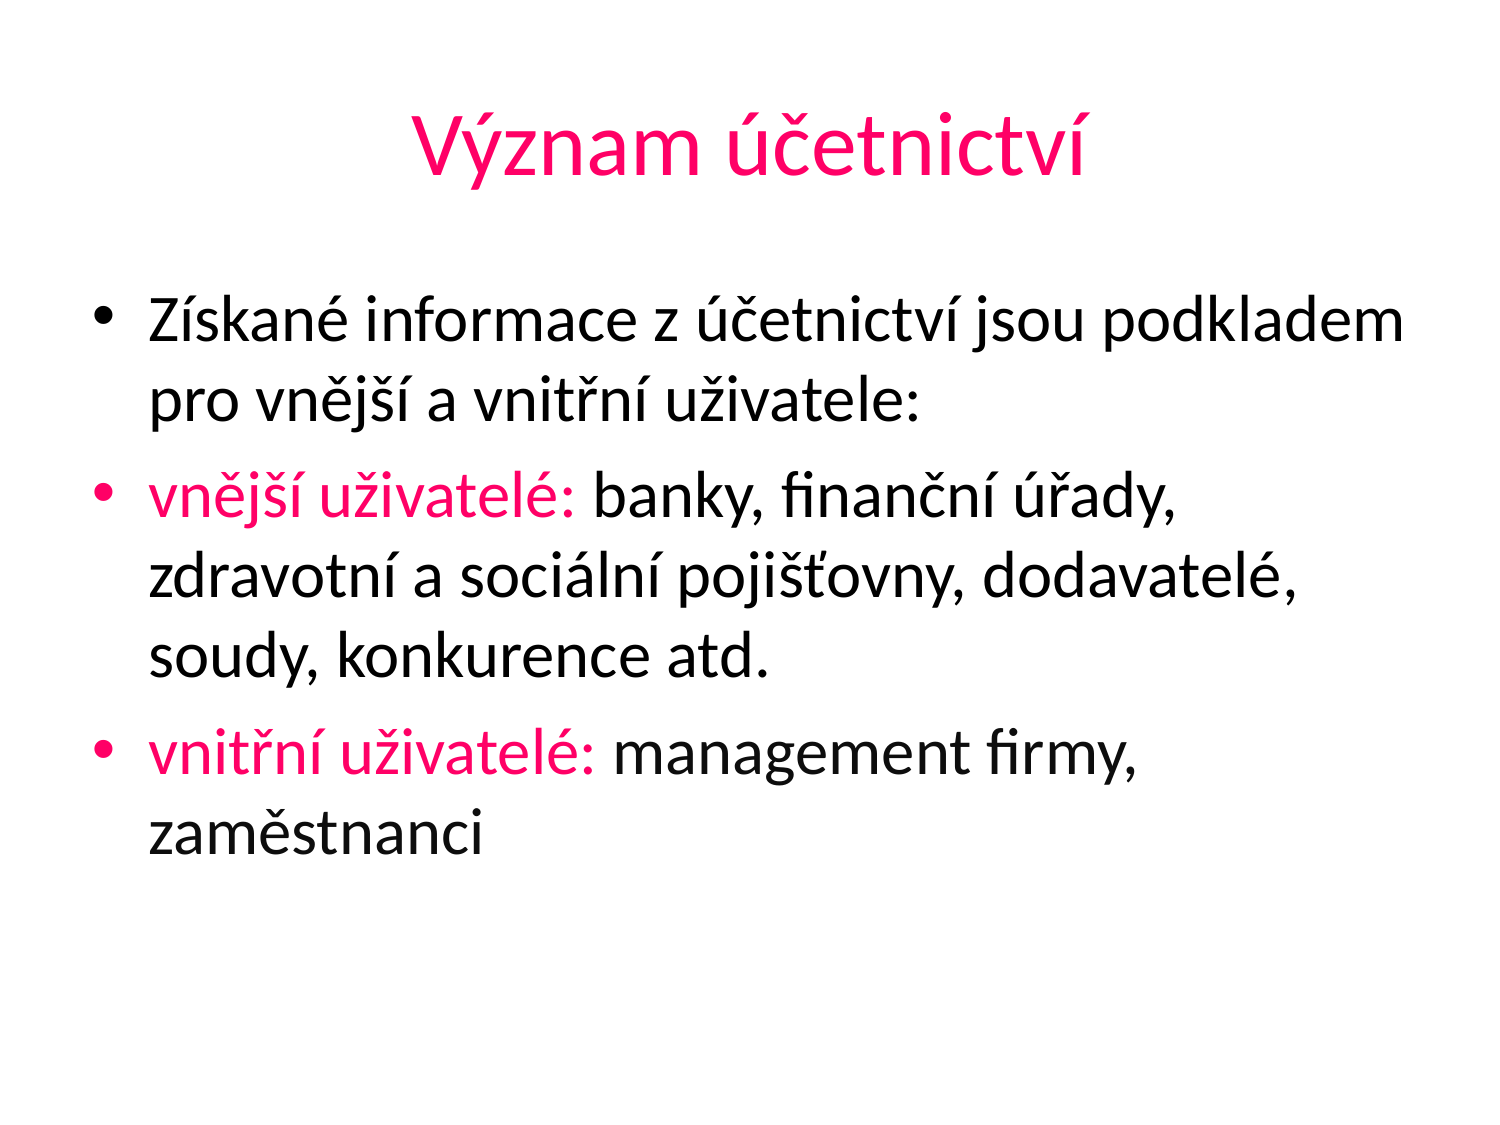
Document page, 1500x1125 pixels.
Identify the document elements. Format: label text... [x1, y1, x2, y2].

list Získané informace z účetnictví jsou podkladem pro vnější a vnitřní uživatele: vnější uživatelé: banky, finanční úřady, zdravotní a sociální pojišťovny, dodavatelé, soudy, konkurence atd. vnitřní uživatelé: management firmy, zaměstnanci [76, 267, 1427, 1010]
title Význam účetnictví [75, 45, 1426, 233]
